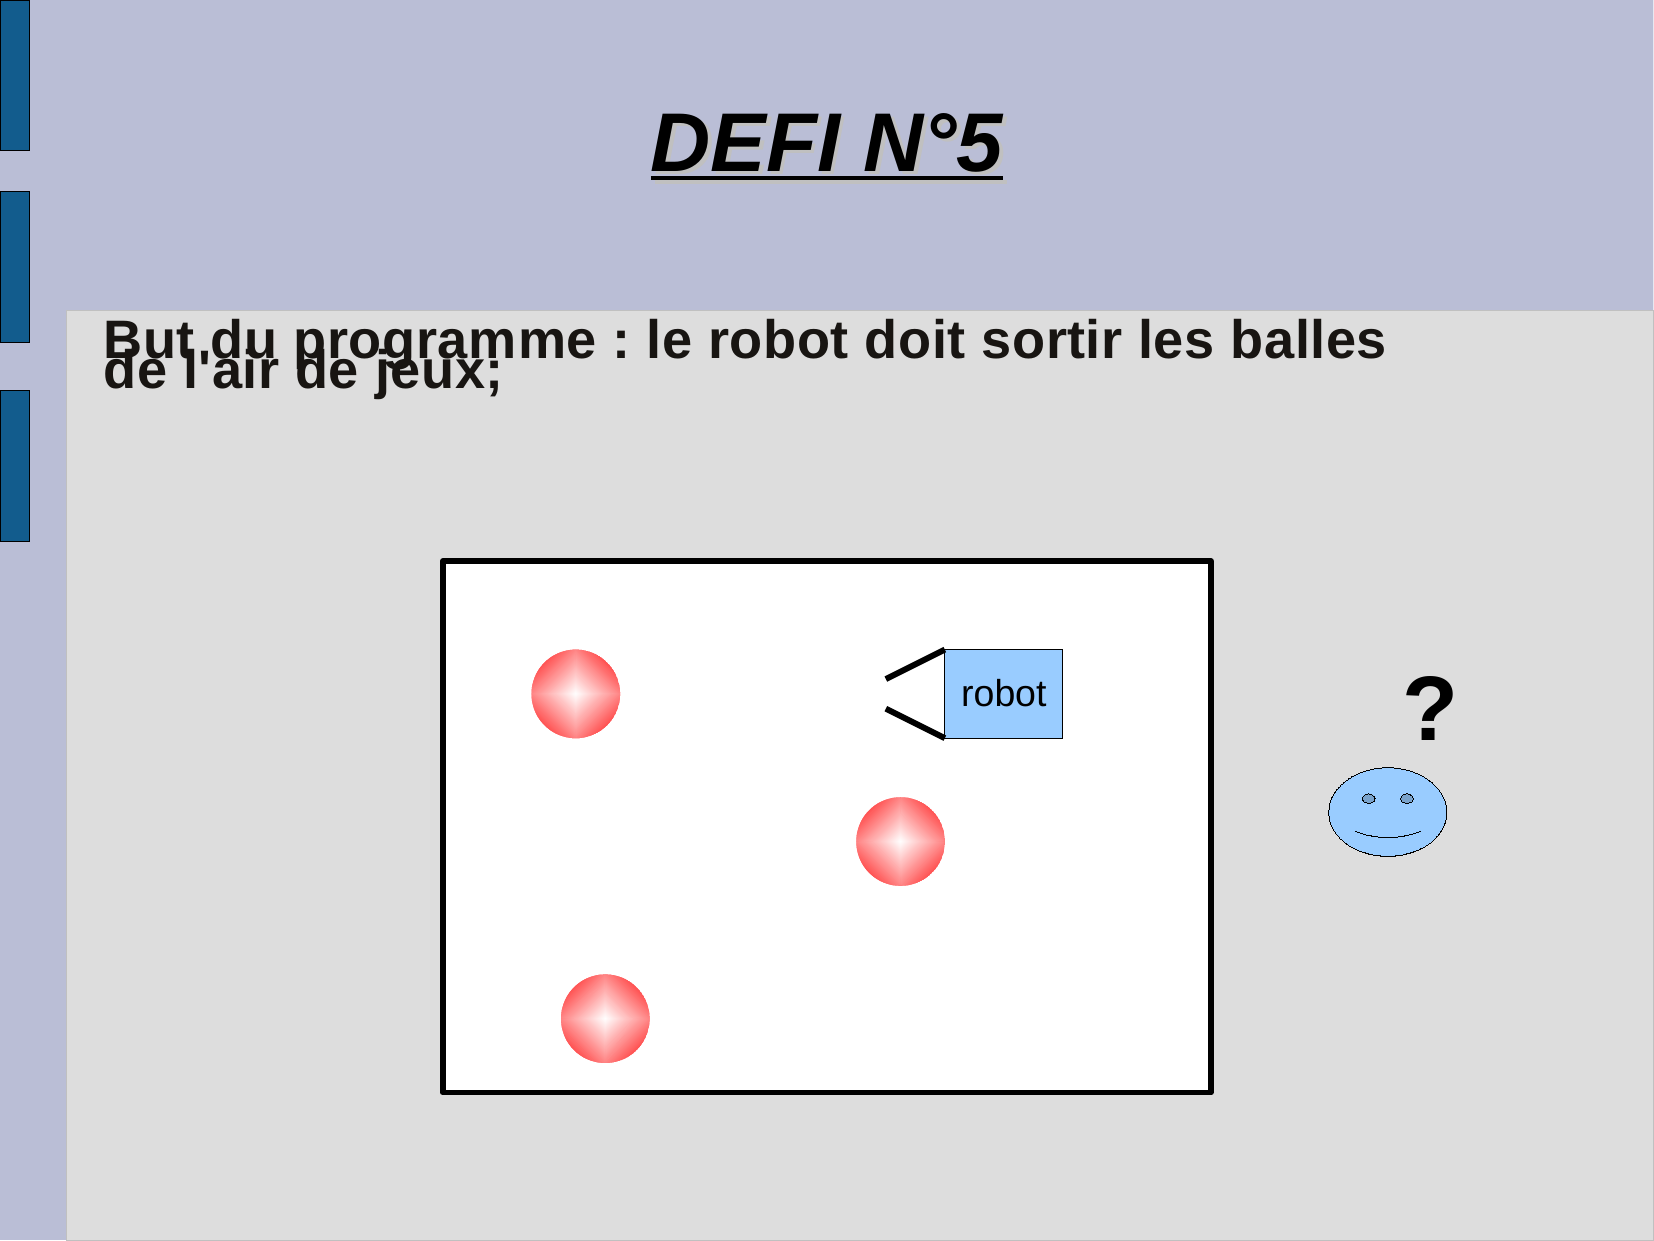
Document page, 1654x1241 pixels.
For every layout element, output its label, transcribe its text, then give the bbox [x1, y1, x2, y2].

text_box DEFI N°5 [636, 88, 1018, 197]
text_box robot [944, 649, 1063, 739]
text_box But du programme : le robot doit sortir les balles de l'air de jeux; [88, 333, 1654, 473]
text_box [442, 561, 1211, 1093]
text_box ? [1387, 650, 1474, 768]
text_box [1328, 767, 1447, 857]
